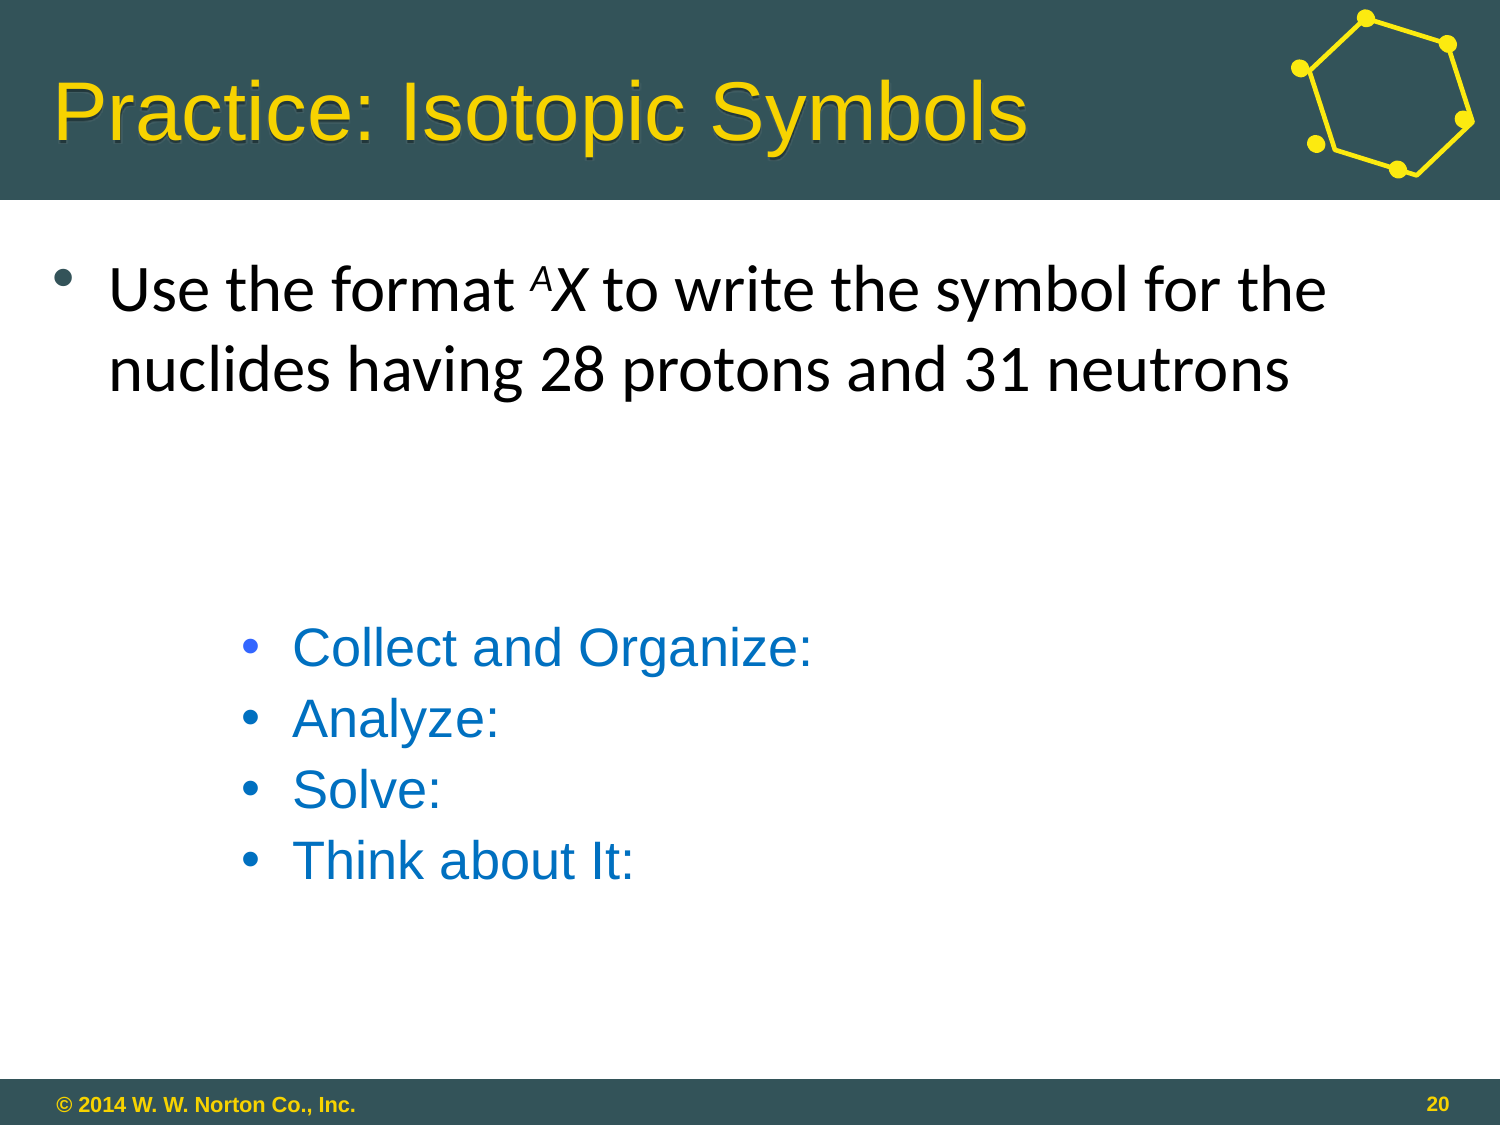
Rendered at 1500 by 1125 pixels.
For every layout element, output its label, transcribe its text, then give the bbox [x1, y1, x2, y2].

slide_number <number> [1411, 1086, 1468, 1119]
list Use the format AX to write the symbol for the nuclides having 28 protons and 31 neutrons [37, 237, 1463, 1121]
title Practice: Isotopic Symbols [37, 19, 1118, 195]
text_box Collect and Organize: Analyze: Solve: Think about It: [187, 612, 994, 899]
